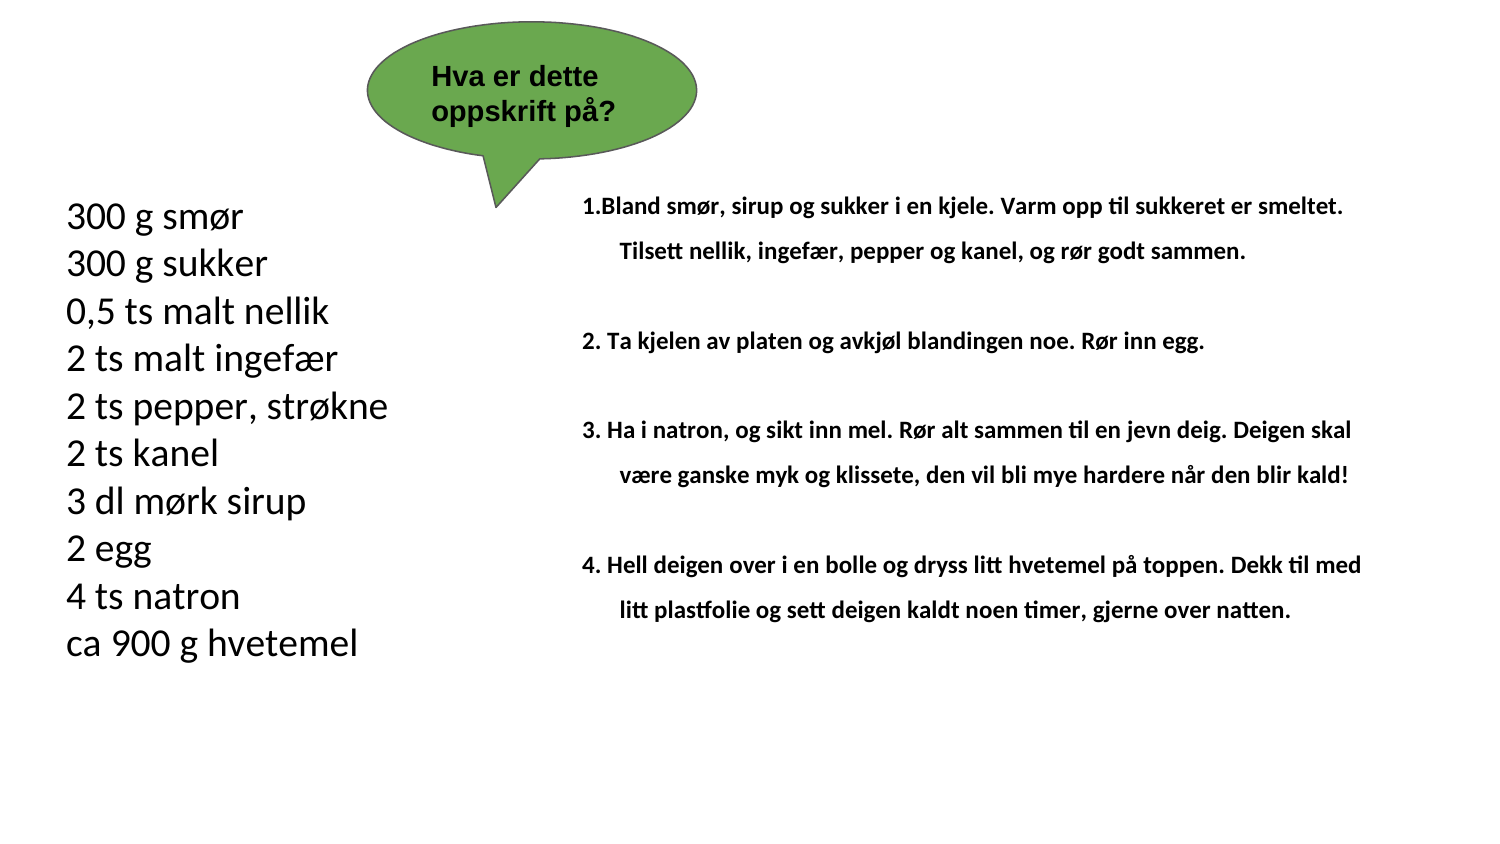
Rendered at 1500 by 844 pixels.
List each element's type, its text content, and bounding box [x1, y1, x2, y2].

text_box 1.Bland smør, sirup og sukker i en kjele. Varm opp til sukkeret er smeltet. Tilsett nellik, ingefær, pepper og kanel, og rør godt sammen. 2. Ta kjelen av platen og avkjøl blandingen noe. Rør inn egg. 3. Ha i natron, og sikt inn mel. Rør alt sammen til en jevn deig. Deigen skal være ganske myk og klissete, den vil bli mye hardere når den blir kald! 4. Hell deigen over i en bolle og dryss litt hvetemel på toppen. Dekk til med litt plastfolie og sett deigen kaldt noen timer, gjerne over natten. [529, 39, 1411, 800]
text_box 300 g smør 300 g sukker 0,5 ts malt nellik 2 ts malt ingefær 2 ts pepper, strøkne 2 ts kanel 3 dl mørk sirup 2 egg 4 ts natron ca 900 g hvetemel [51, 39, 419, 810]
text_box Hva er dette oppskrift på? [367, 21, 697, 208]
